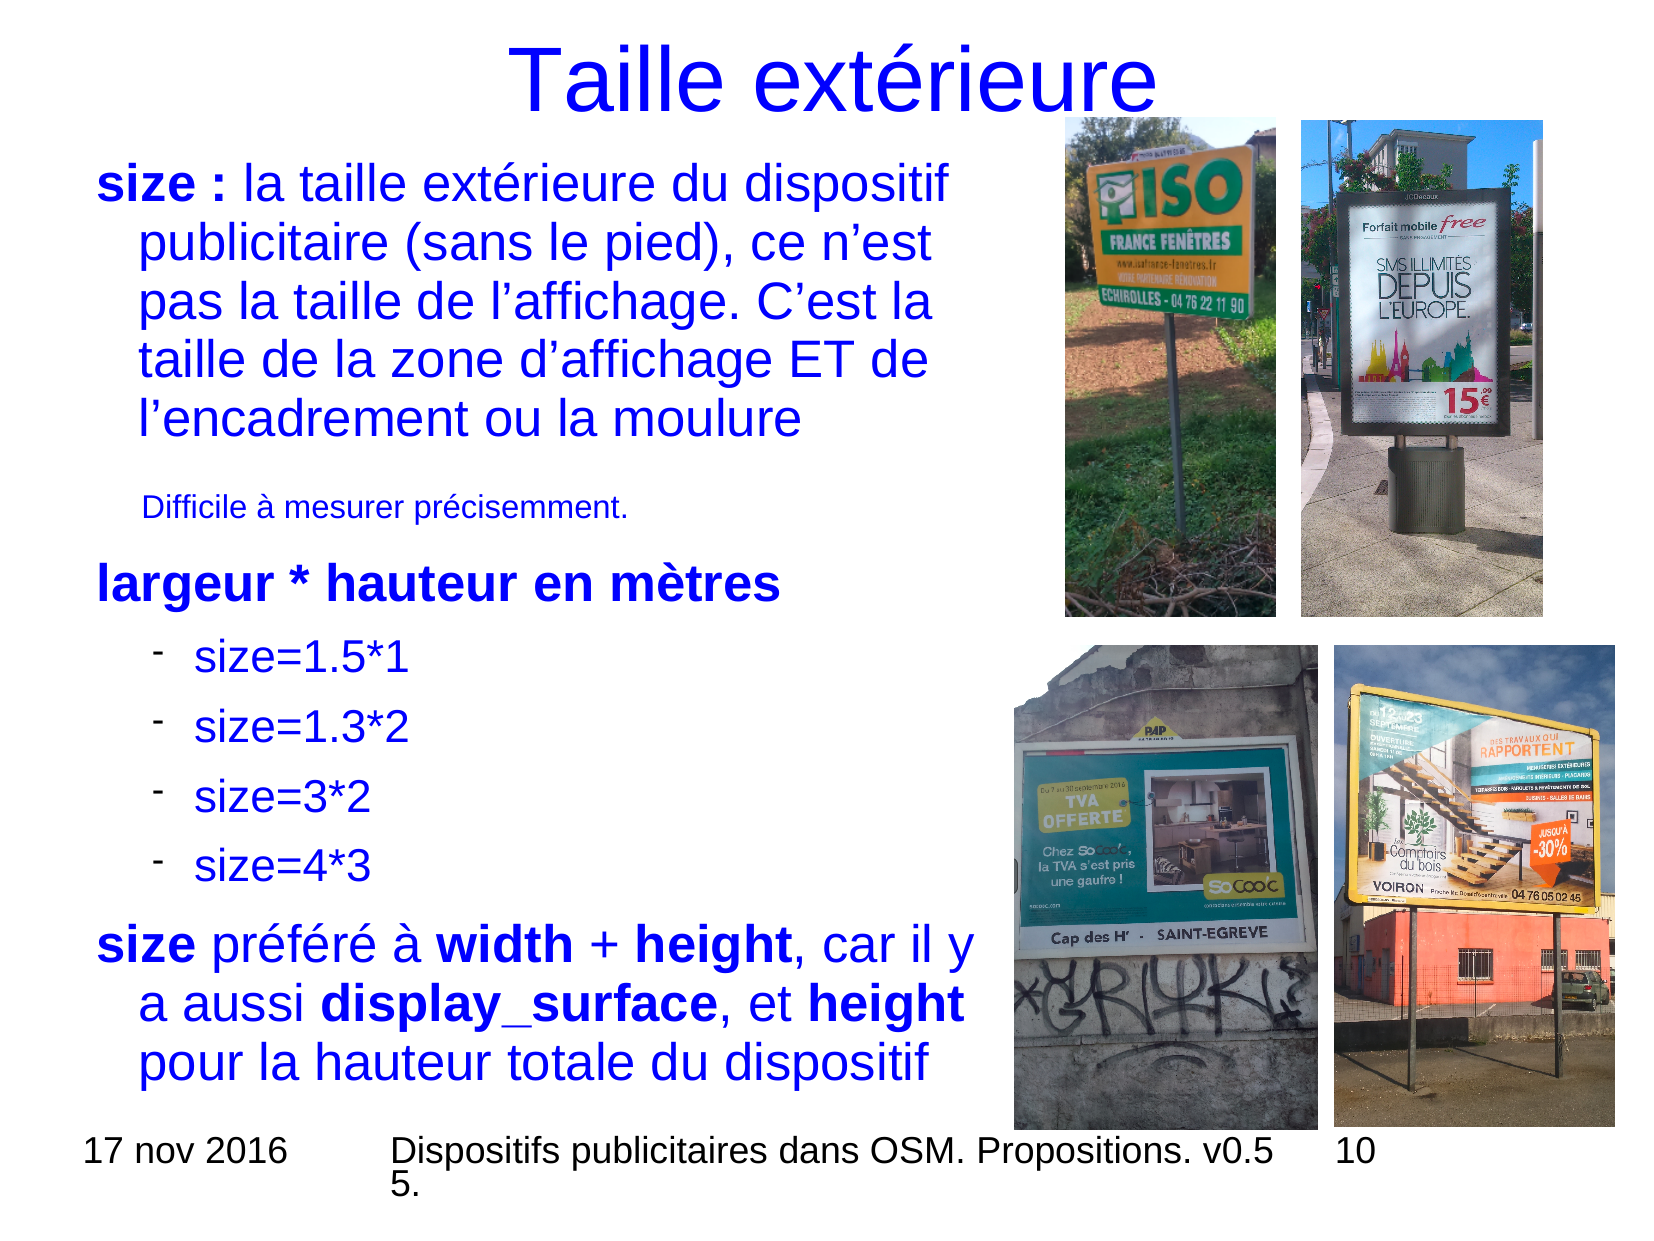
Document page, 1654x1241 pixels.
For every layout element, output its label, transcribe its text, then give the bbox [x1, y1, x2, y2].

list size : la taille extérieure du dispositif publicitaire (sans le pied), ce n’est pas la taille de l’affichage. C’est la taille de la zone d’affichage ET de l’encadrement ou la moulure Difficile à mesurer précisemment. largeur * hauteur en mètres size=1.5*1 size=1.3*2 size=3*2 size=4*3 size préféré à width + height, car il y a aussi display_surface, et height pour la hauteur totale du dispositif [82, 149, 1006, 1096]
picture [1014, 645, 1318, 1130]
picture [1334, 645, 1615, 1127]
picture [1065, 117, 1276, 617]
title Taille extérieure [90, 19, 1579, 135]
picture [1301, 120, 1543, 617]
